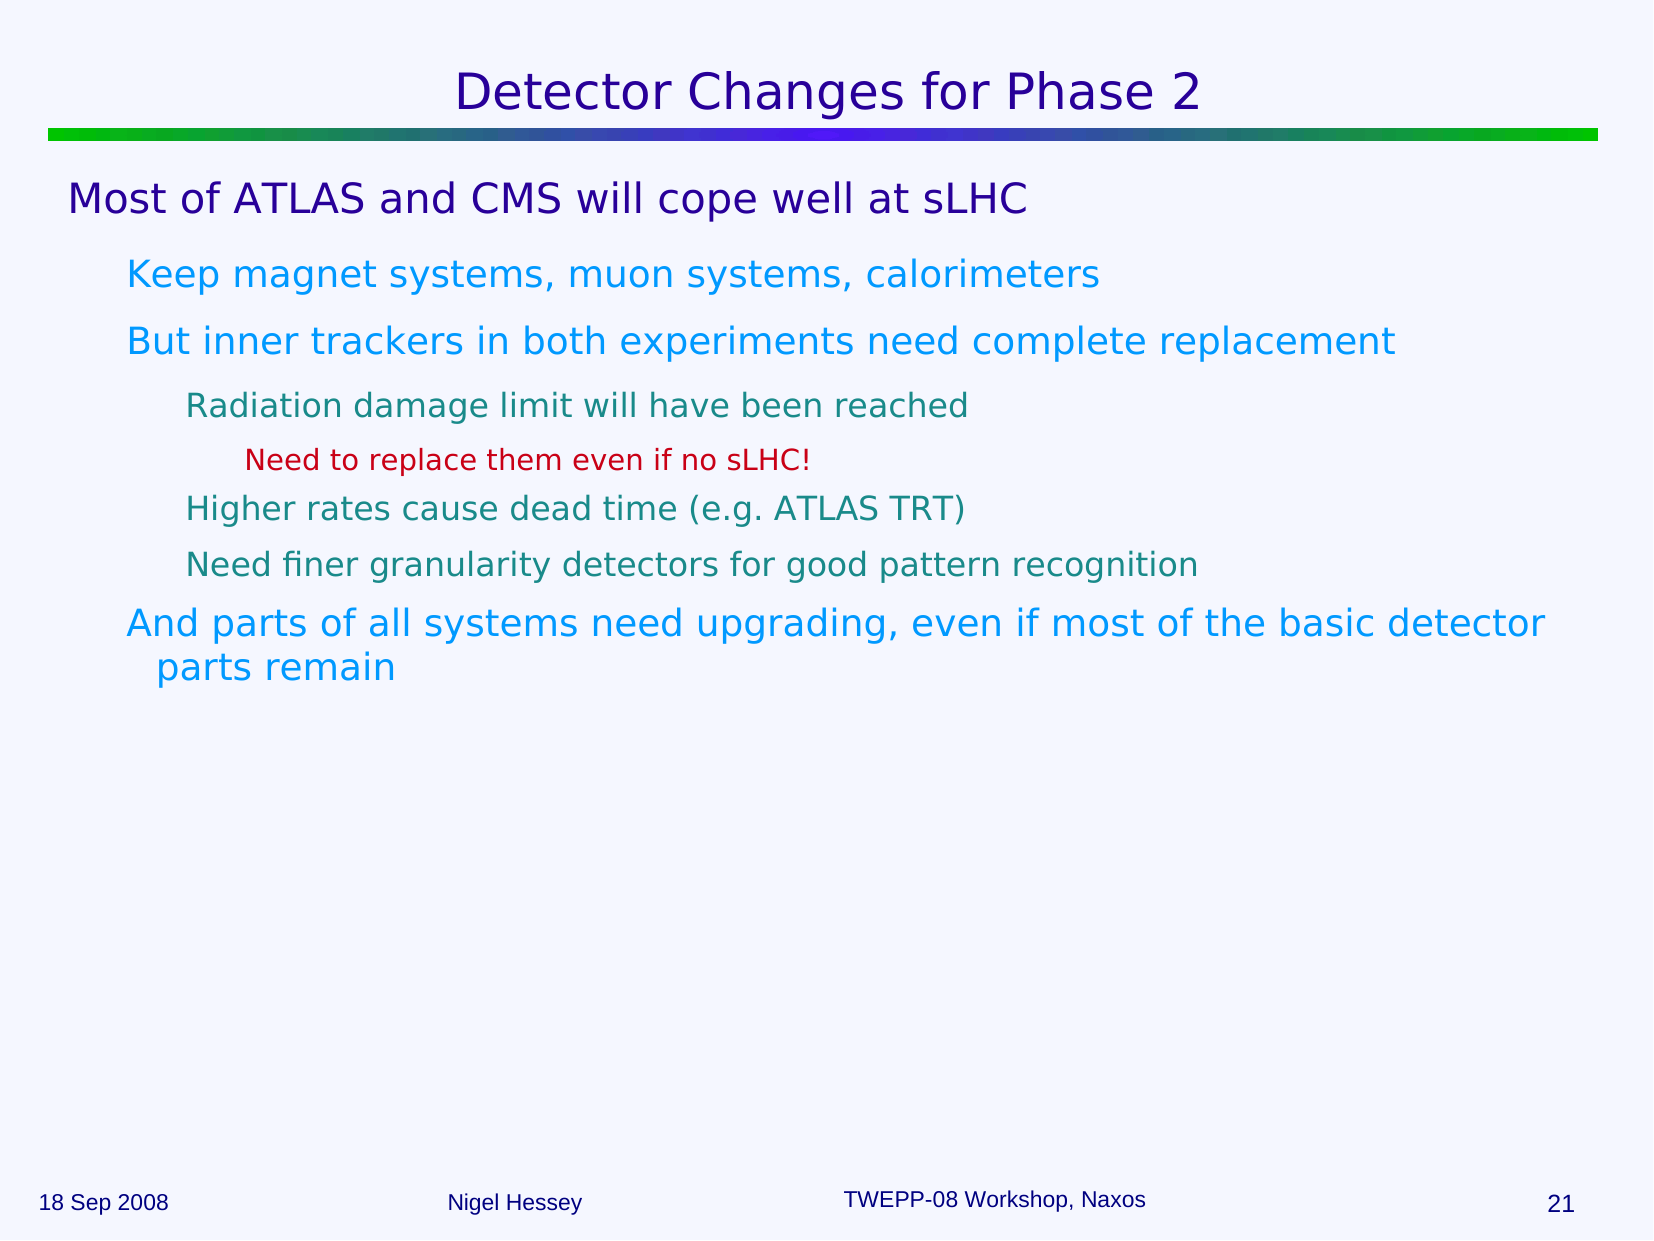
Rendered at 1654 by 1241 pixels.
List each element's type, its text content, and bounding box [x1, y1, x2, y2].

picture [48, 128, 95, 141]
picture [1563, 128, 1598, 141]
list Most of ATLAS and CMS will cope well at sLHC Keep magnet systems, muon systems, calorimeters But inner trackers in both experiments need complete replacement Radiation damage limit will have been reached Need to replace them even if no sLHC! Higher rates cause dead time (e.g. ATLAS TRT) Need finer granularity detectors for good pattern recognition And parts of all systems need upgrading, even if most of the basic detector parts remain [49, 174, 1614, 1127]
title Detector Changes for Phase 2 [95, 37, 1563, 146]
